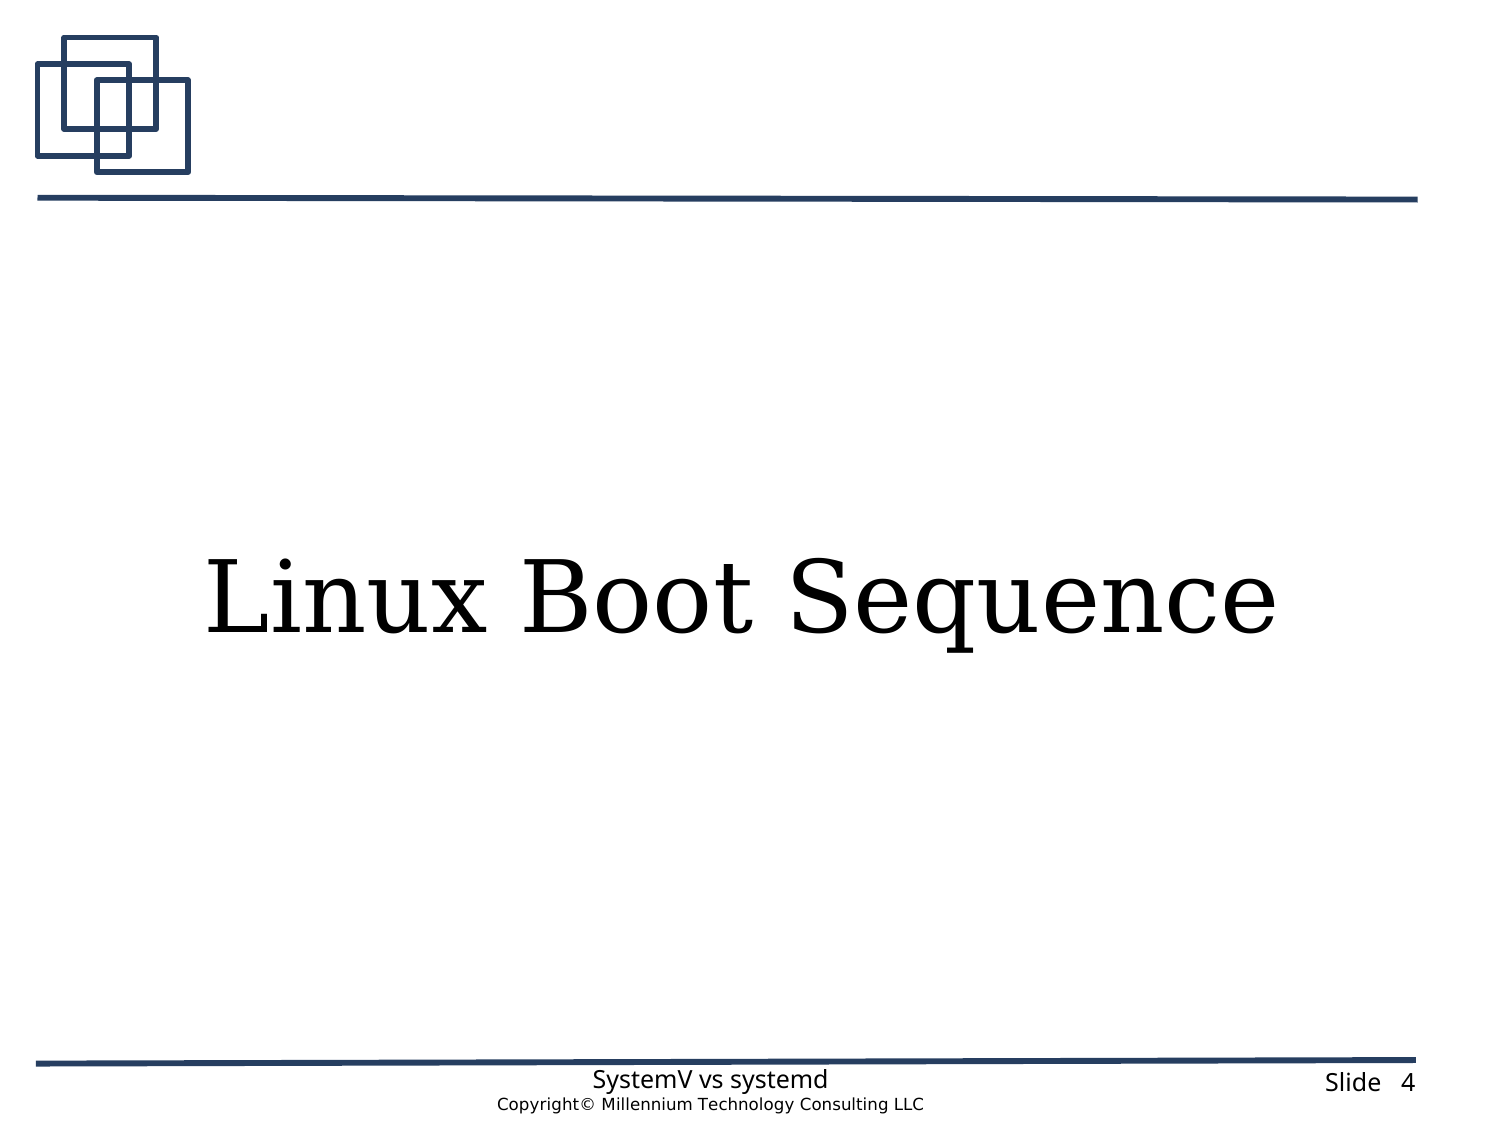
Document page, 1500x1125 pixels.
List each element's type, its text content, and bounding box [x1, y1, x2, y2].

subtitle Linux Boot Sequence [105, 525, 1381, 661]
